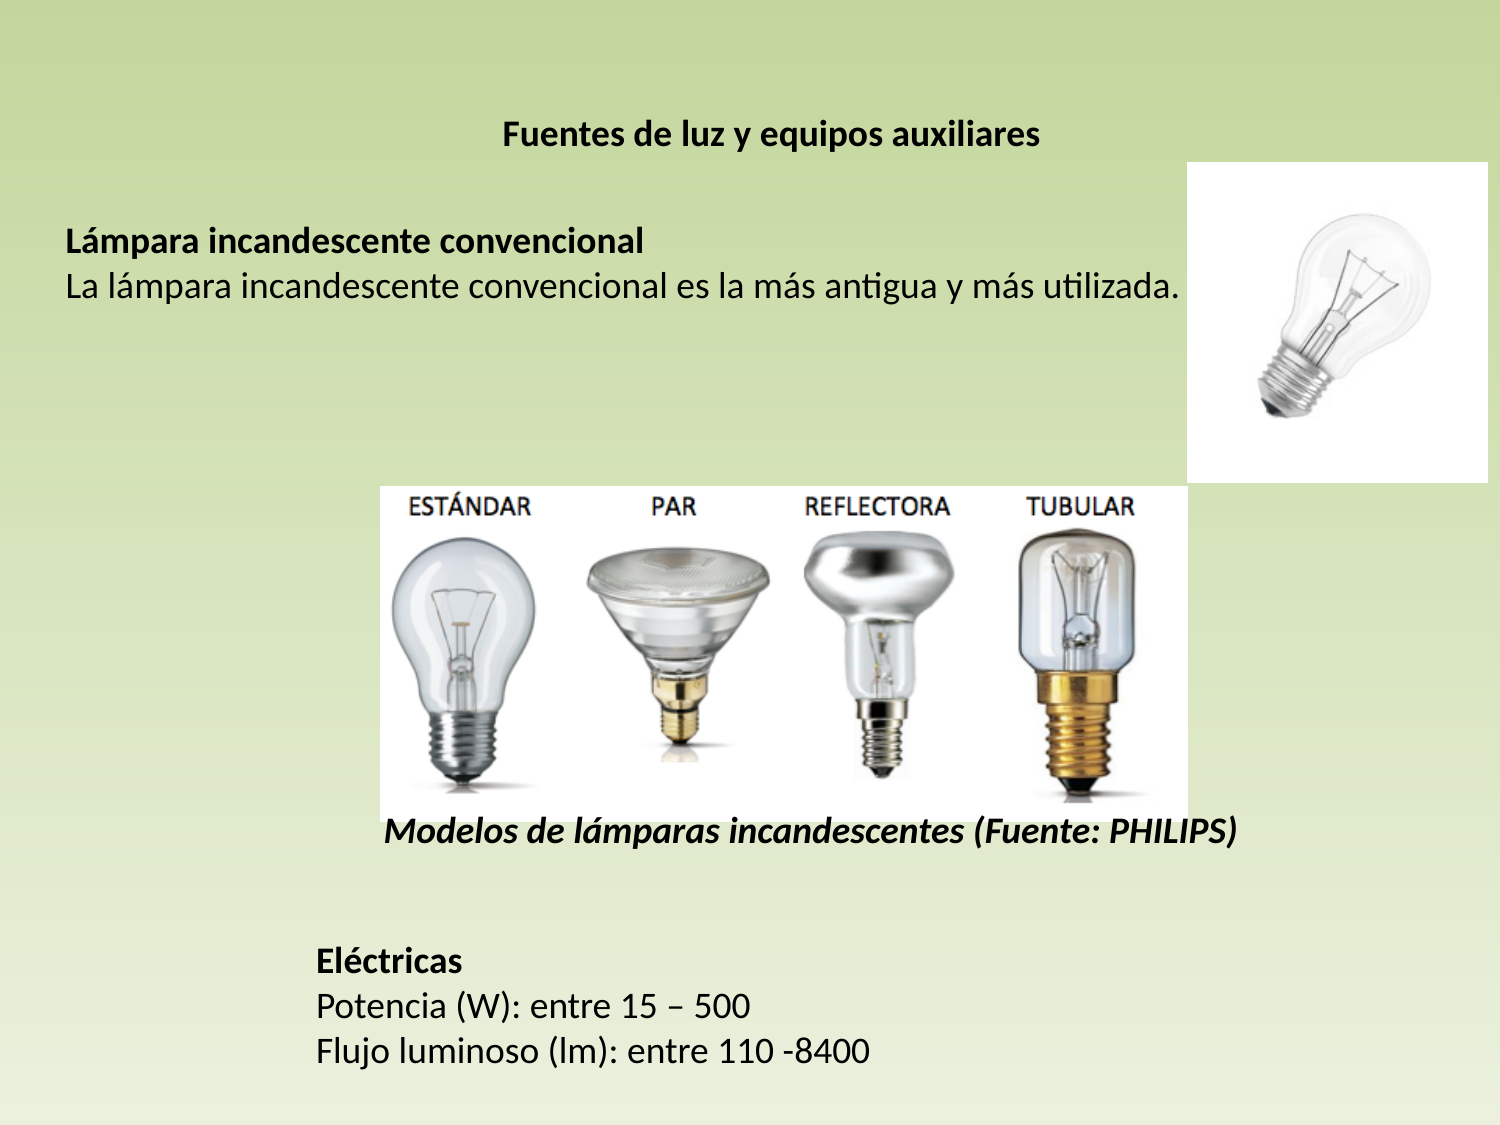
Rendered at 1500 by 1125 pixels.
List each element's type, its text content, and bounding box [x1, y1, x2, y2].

text_box Eléctricas Potencia (W): entre 15 – 500 Flujo luminoso (lm): entre 110 -8400 [301, 929, 1051, 1124]
picture [1187, 162, 1488, 483]
text_box Lámpara incandescente convencional La lámpara incandescente convencional es la más antigua y más utilizada. [51, 208, 1187, 313]
text_box Modelos de lámparas incandescentes (Fuente: PHILIPS) [360, 799, 1299, 859]
text_box Fuentes de luz y equipos auxiliares [488, 102, 1056, 162]
picture [380, 486, 1188, 799]
